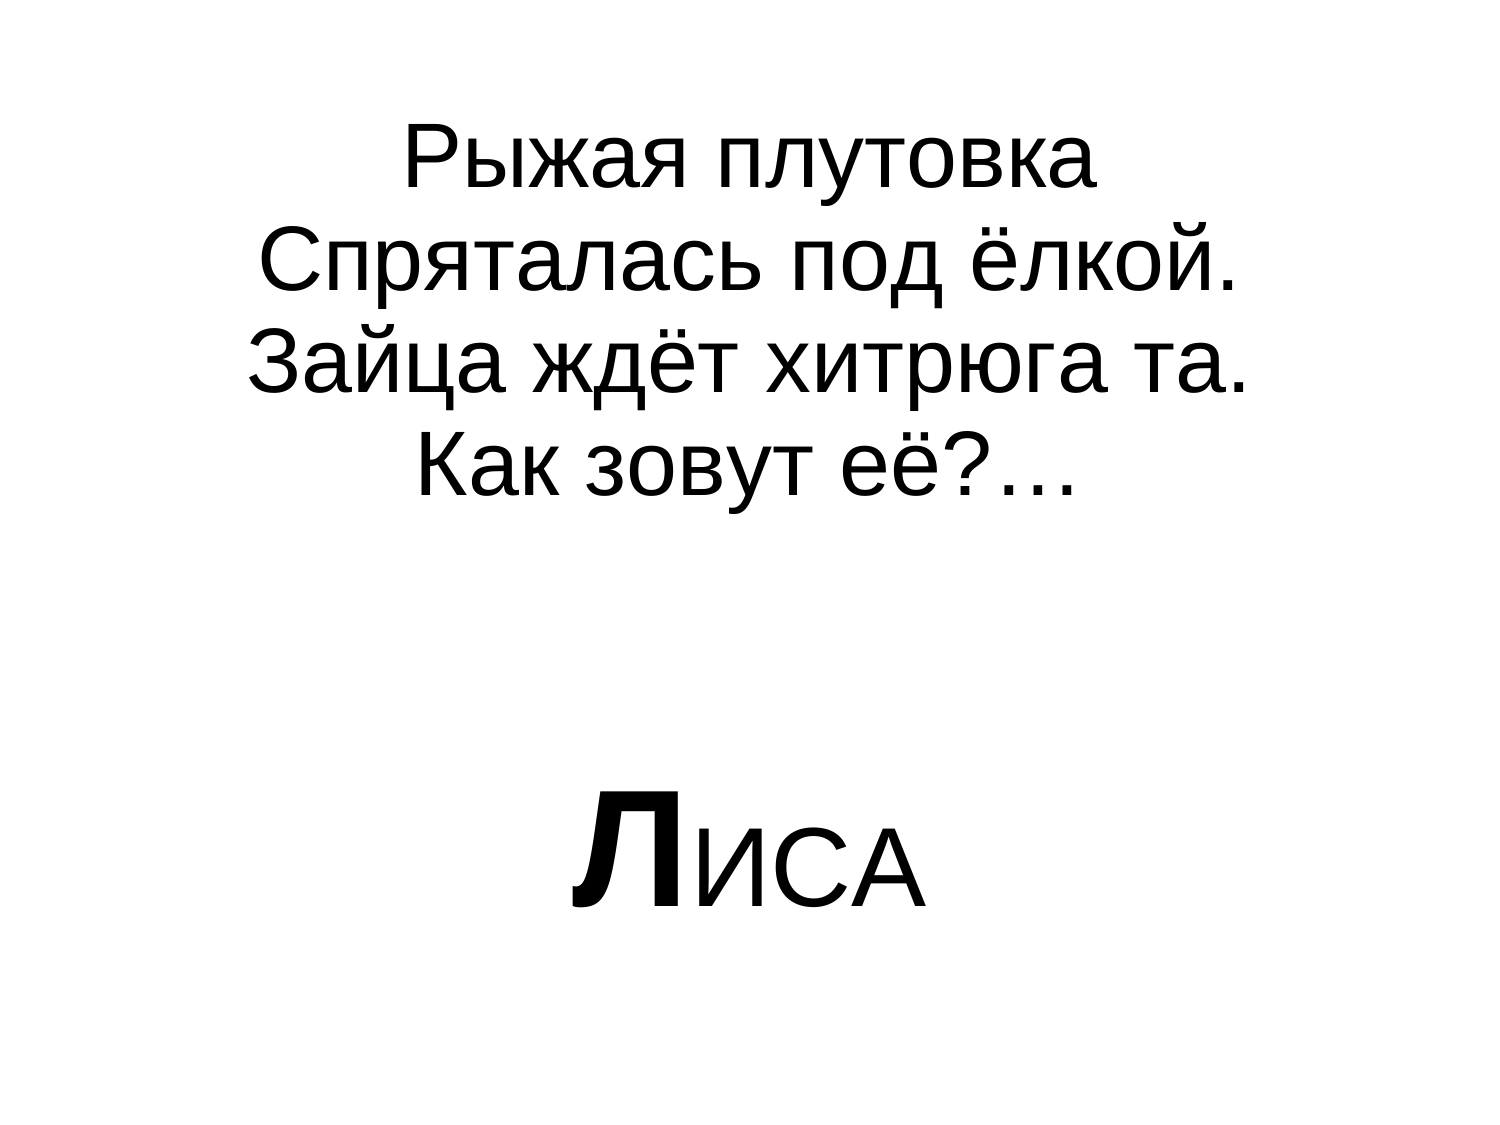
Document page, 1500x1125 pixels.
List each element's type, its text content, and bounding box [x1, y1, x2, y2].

list ЛИСА [75, 645, 1426, 1006]
title Рыжая плутовка Спряталась под ёлкой. Зайца ждёт хитрюга та. Как зовут её?… [75, 45, 1426, 575]
